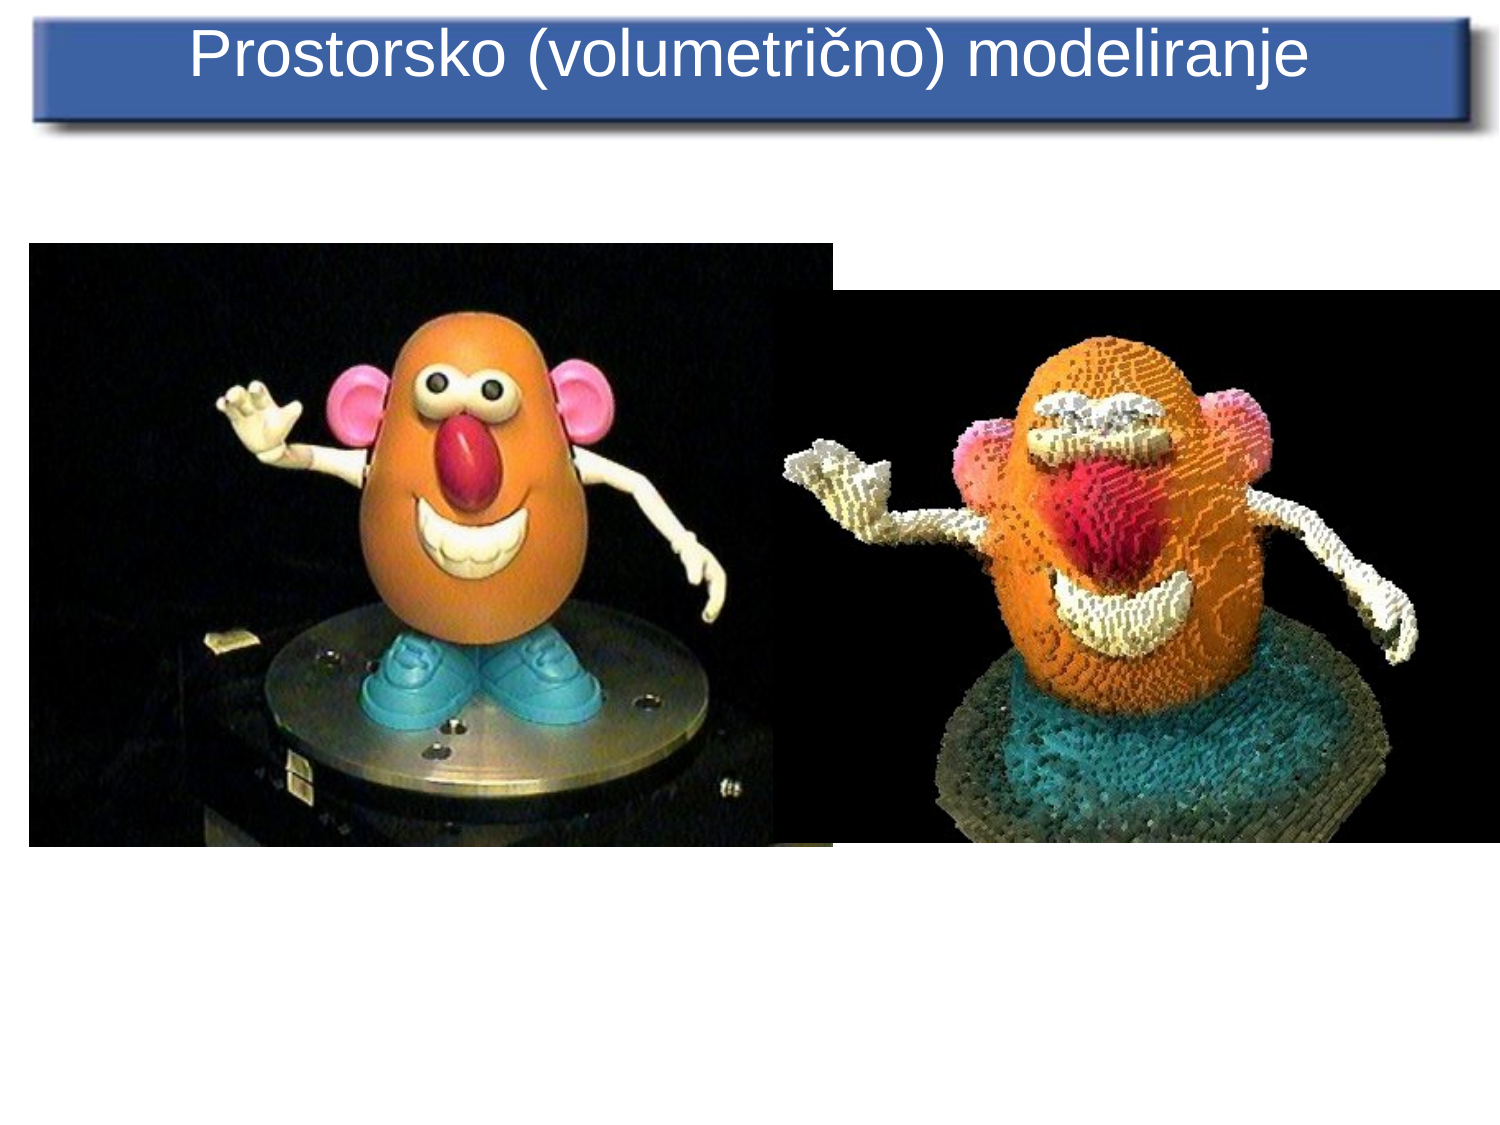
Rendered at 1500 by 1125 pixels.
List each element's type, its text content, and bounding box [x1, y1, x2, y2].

title Prostorsko (volumetrično) modeliranje [0, 0, 1500, 100]
picture [31, 100, 1499, 142]
picture [29, 243, 1500, 847]
